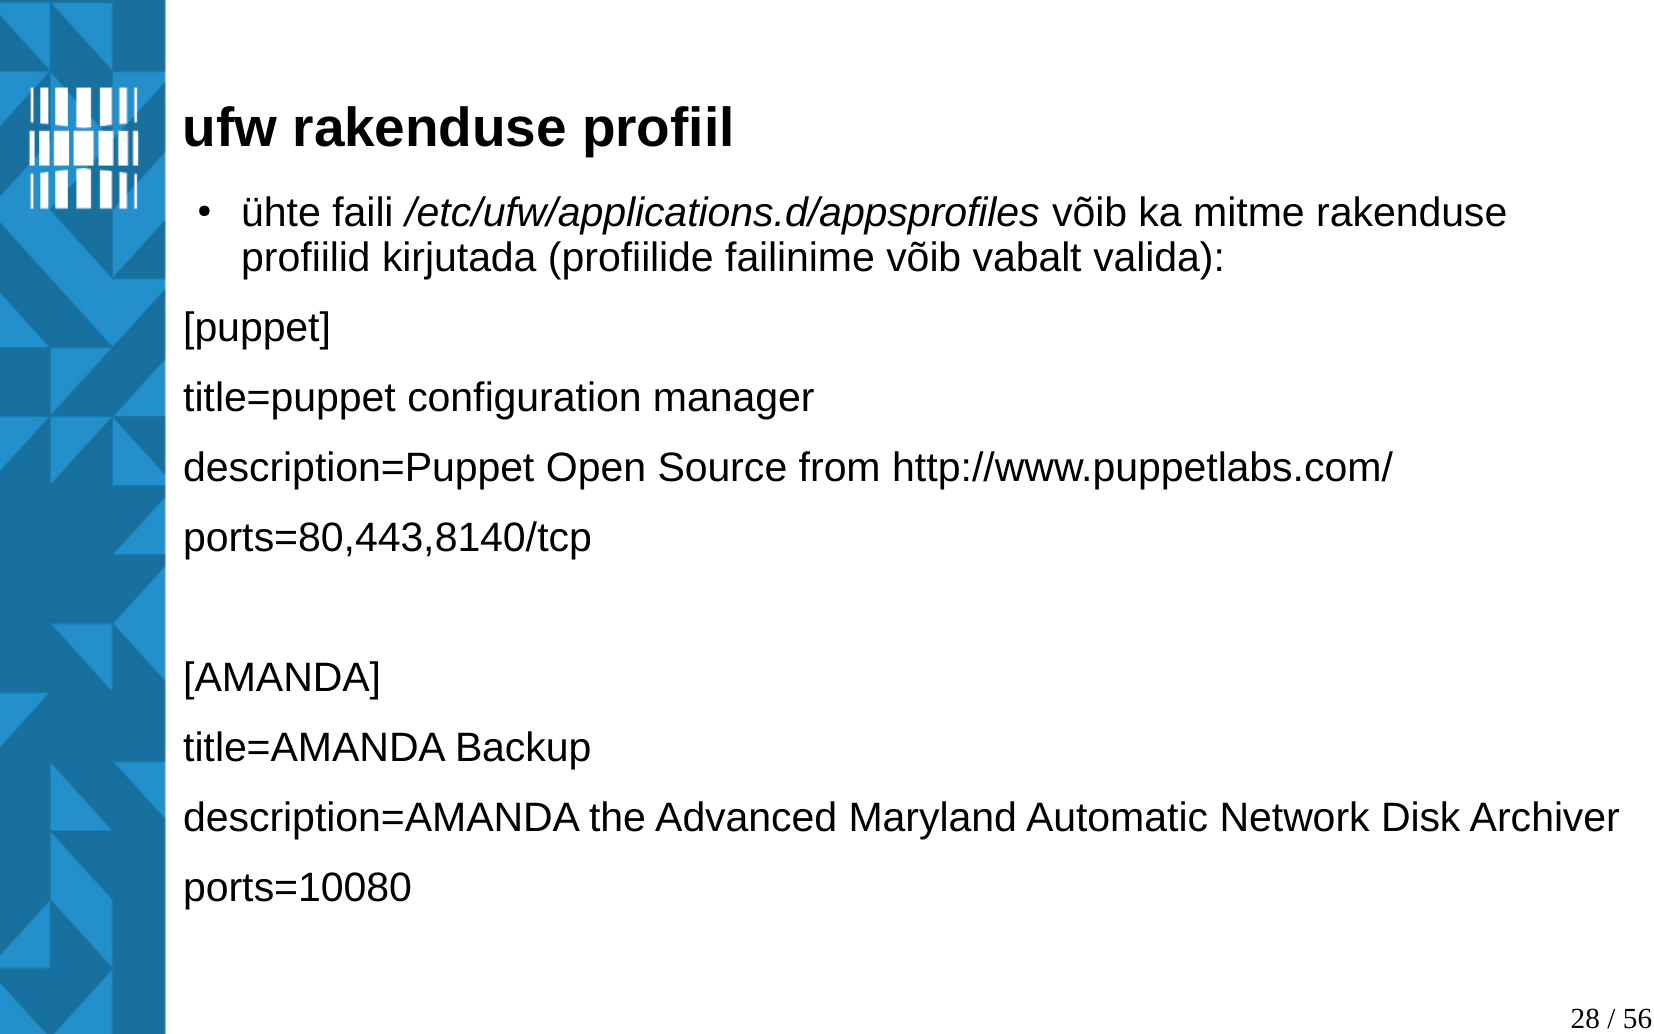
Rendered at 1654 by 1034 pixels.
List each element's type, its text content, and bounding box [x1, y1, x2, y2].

list ühte faili /etc/ufw/applications.d/appsprofiles võib ka mitme rakenduse profiilid kirjutada (profiilide failinime võib vabalt valida): [puppet] title=puppet configuration manager description=Puppet Open Source from http://www.puppetlabs.com/ ports=80,443,8140/tcp [AMANDA] title=AMANDA Backup description=AMANDA the Advanced Maryland Automatic Network Disk Archiver ports=10080 [183, 188, 1625, 932]
title ufw rakenduse profiil [183, 41, 1625, 188]
